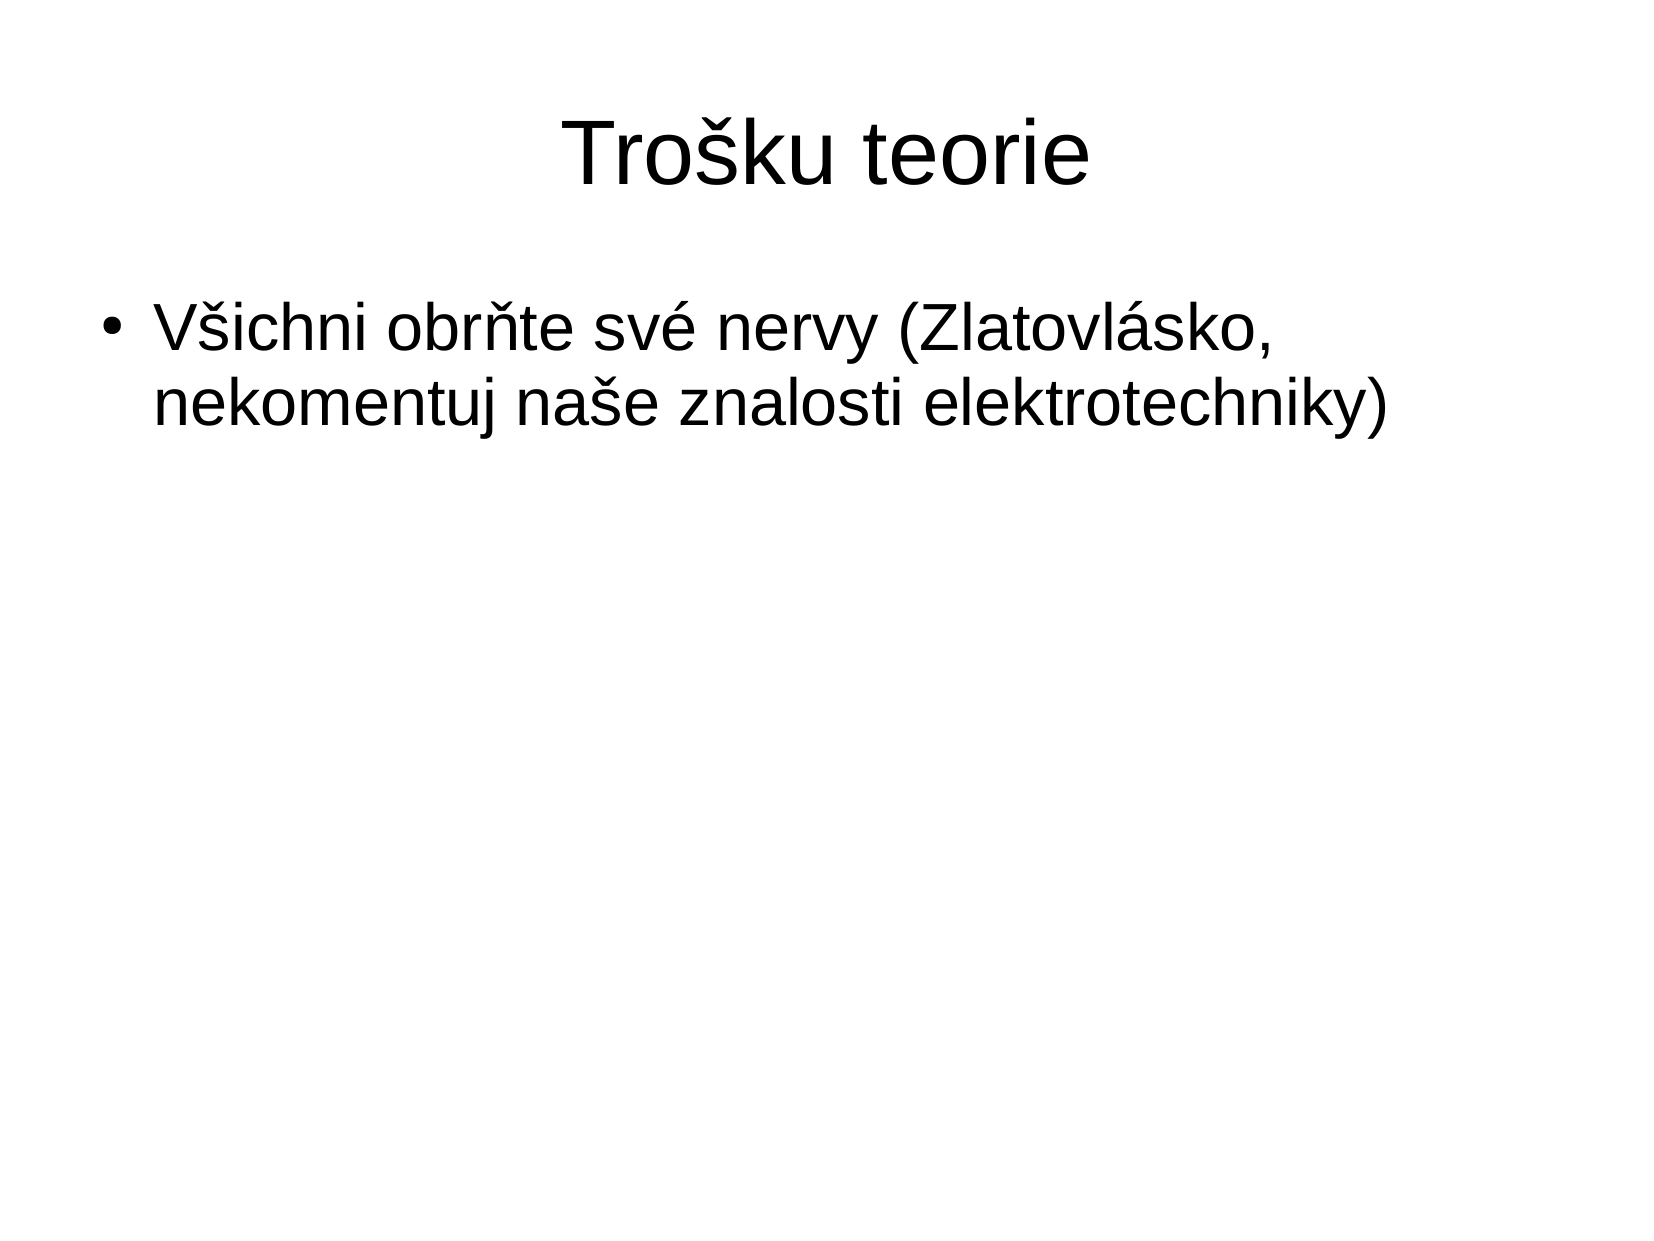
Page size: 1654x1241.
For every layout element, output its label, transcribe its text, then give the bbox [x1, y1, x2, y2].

list Všichni obrňte své nervy (Zlatovlásko, nekomentuj naše znalosti elektrotechniky) [82, 290, 1571, 1010]
title Trošku teorie [82, 49, 1571, 257]
